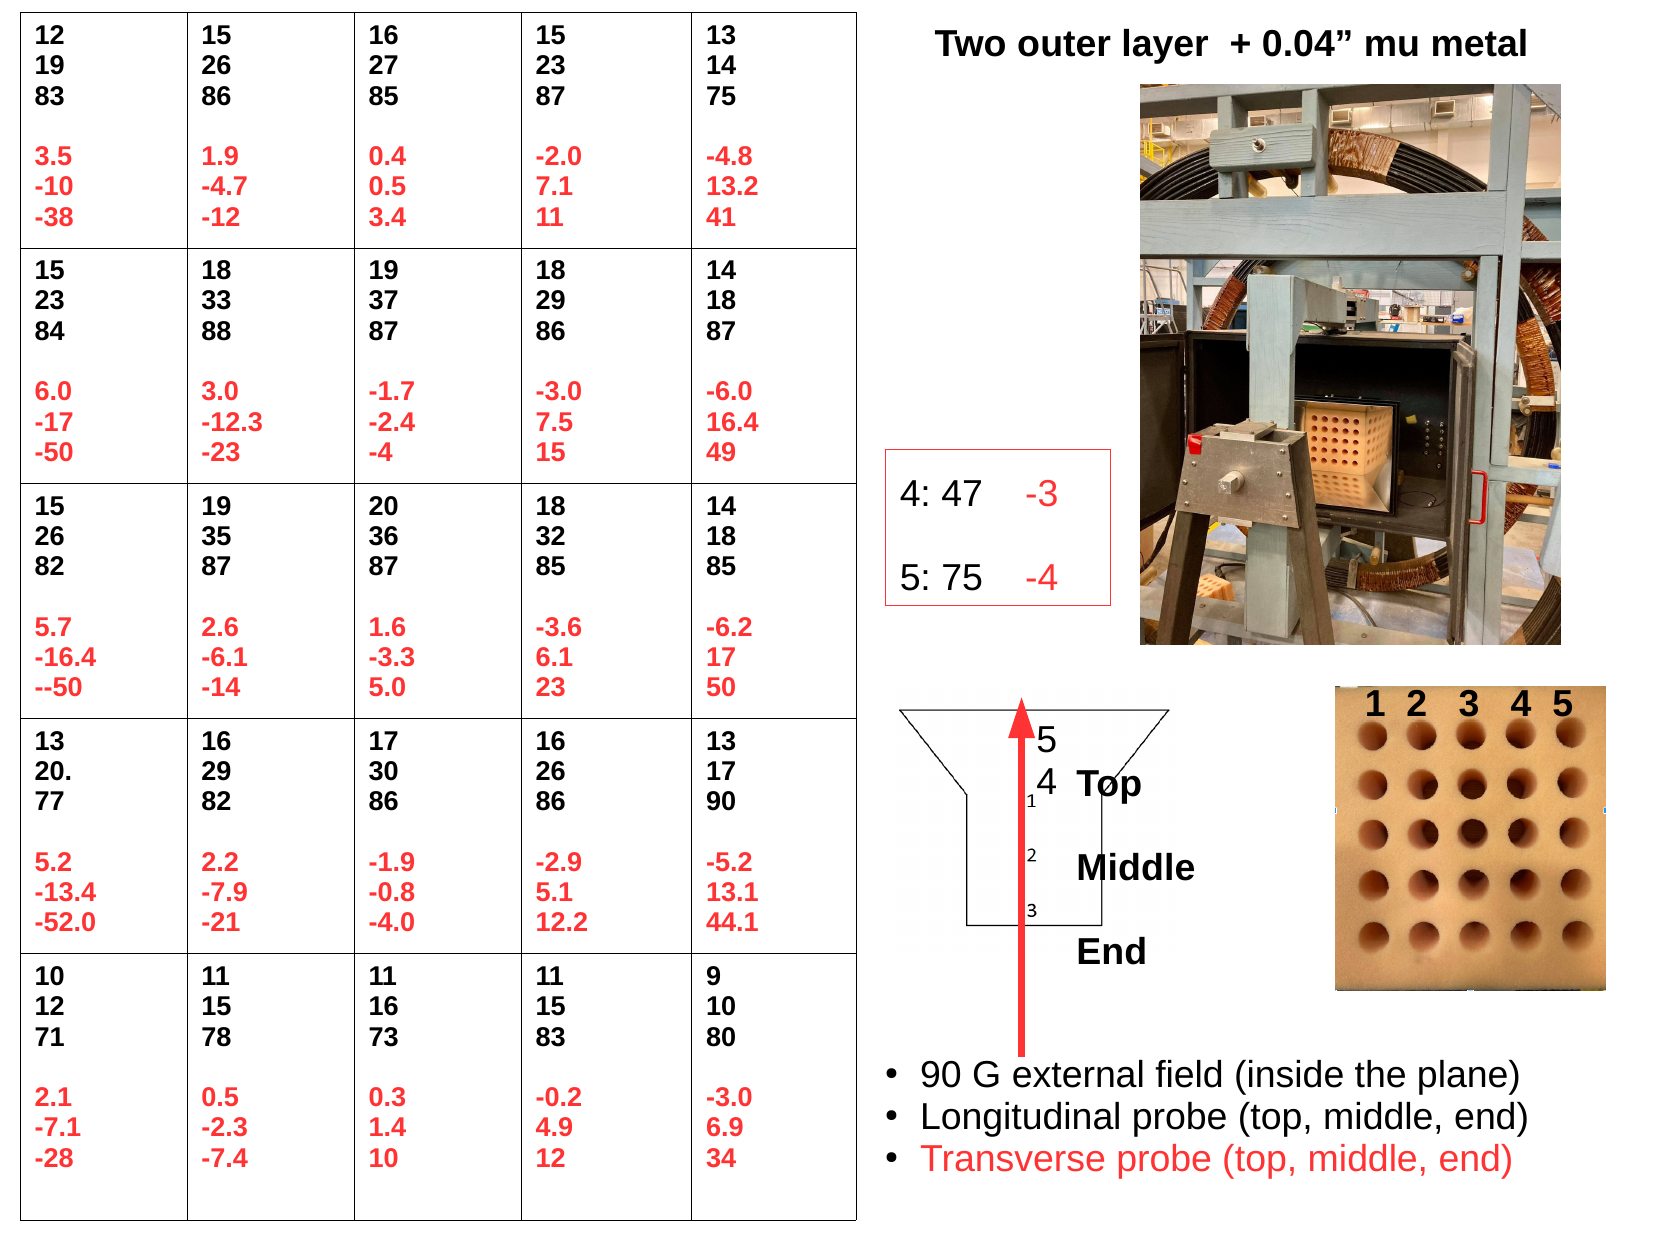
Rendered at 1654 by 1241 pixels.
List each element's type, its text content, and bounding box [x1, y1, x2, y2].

table_cell 16 29 82 2.2 -7.9 -21 [188, 719, 354, 953]
table_cell 13 17 90 -5.2 13.1 44.1 [692, 719, 856, 953]
picture [1140, 84, 1561, 646]
table_cell 14 18 87 -6.0 16.4 49 [692, 249, 856, 483]
text_box 1 2 3 4 5 [1350, 675, 1621, 732]
table_header 15 26 86 1.9 -4.7 -12 [188, 13, 354, 248]
table_cell 14 18 85 -6.2 17 50 [692, 484, 856, 718]
table_cell 9 10 80 -3.0 6.9 34 [692, 954, 856, 1220]
table_cell 15 23 84 6.0 -17 -50 [21, 249, 187, 483]
table_header 12 19 83 3.5 -10 -38 [21, 13, 187, 248]
table_cell 13 20. 77 5.2 -13.4 -52.0 [21, 719, 187, 953]
table_cell 11 16 73 0.3 1.4 10 [355, 954, 521, 1220]
table_cell 19 35 87 2.6 -6.1 -14 [188, 484, 354, 718]
table_cell 11 15 78 0.5 -2.3 -7.4 [188, 954, 354, 1220]
table_cell 18 33 88 3.0 -12.3 -23 [188, 249, 354, 483]
table_header 13 14 75 -4.8 13.2 41 [692, 13, 856, 248]
table_cell 18 32 85 -3.6 6.1 23 [522, 484, 691, 718]
table_cell 19 37 87 -1.7 -2.4 -4 [355, 249, 521, 483]
text_box 90 G external field (inside the plane) Longitudinal probe (top, middle, end) Transverse probe (top, middle, end) [870, 1046, 1606, 1241]
table_cell 18 29 86 -3.0 7.5 15 [522, 249, 691, 483]
table_header 15 23 87 -2.0 7.1 11 [522, 13, 691, 248]
table_cell 20 36 87 1.6 -3.3 5.0 [355, 484, 521, 718]
text_box Top Middle End [1061, 755, 1216, 1046]
picture [1025, 811, 1061, 955]
table_cell 15 26 82 5.7 -16.4 --50 [21, 484, 187, 718]
text_box Two outer layer + 0.04” mu metal [884, 15, 1636, 72]
text_box 4: 47 -3 5: 75 -4 [886, 465, 1081, 605]
picture [1335, 686, 1606, 991]
table_cell 11 15 83 -0.2 4.9 12 [522, 954, 691, 1220]
text_box 5 4 [1021, 711, 1112, 811]
table_header 16 27 85 0.4 0.5 3.4 [355, 13, 521, 248]
table_cell 17 30 86 -1.9 -0.8 -4.0 [355, 719, 521, 953]
table_cell 16 26 86 -2.9 5.1 12.2 [522, 719, 691, 953]
picture [885, 675, 1182, 955]
table_cell 10 12 71 2.1 -7.1 -28 [21, 954, 187, 1220]
